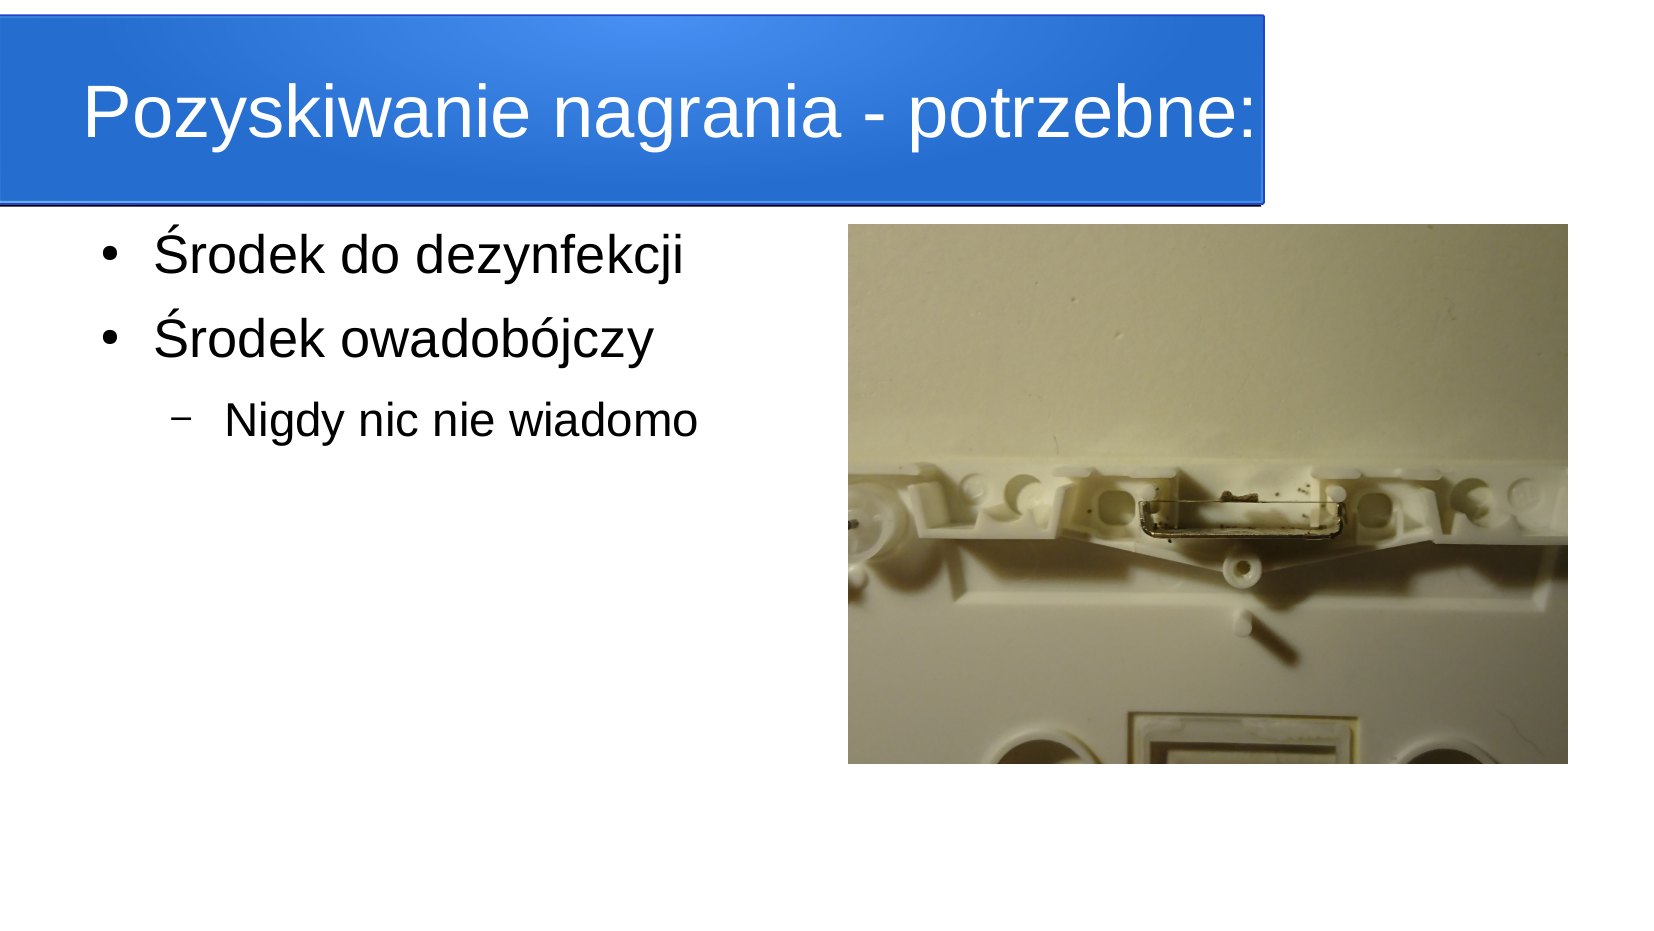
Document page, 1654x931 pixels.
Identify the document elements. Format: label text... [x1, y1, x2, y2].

list Środek do dezynfekcji Środek owadobójczy Nigdy nic nie wiadomo [82, 224, 809, 764]
title Pozyskiwanie nagrania - potrzebne: [82, 29, 1264, 196]
picture [848, 224, 1568, 764]
